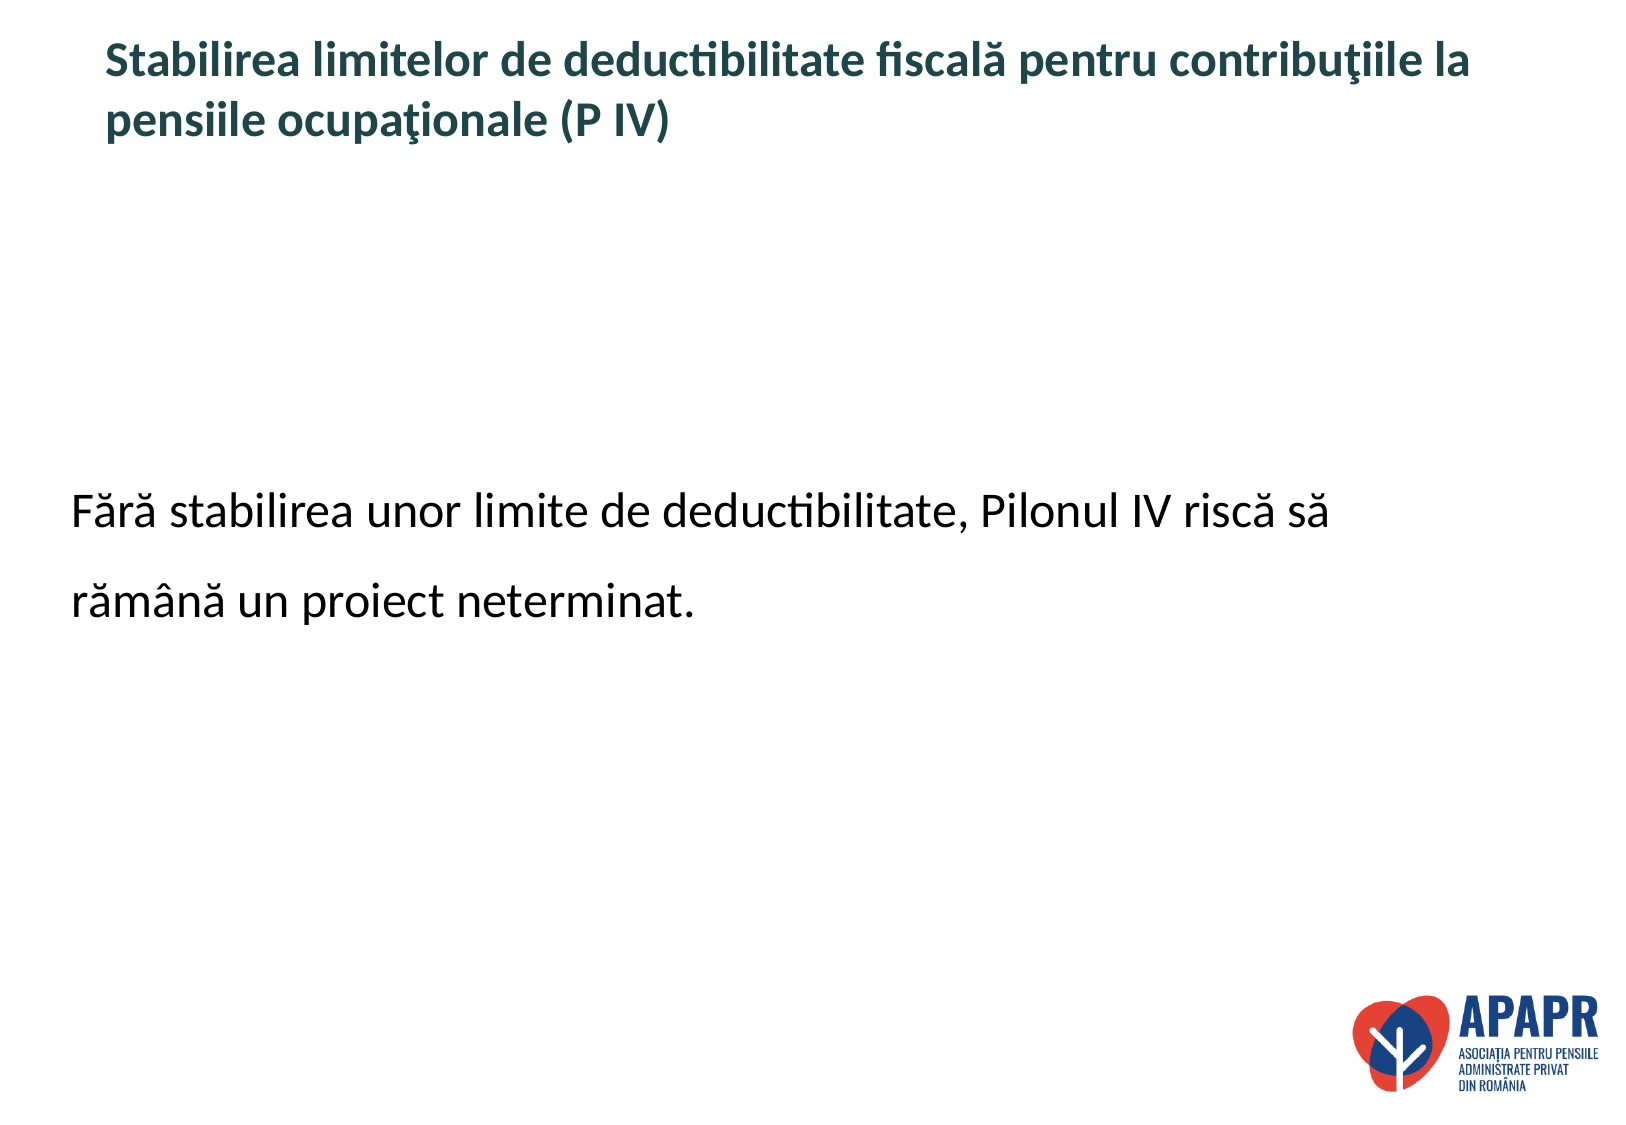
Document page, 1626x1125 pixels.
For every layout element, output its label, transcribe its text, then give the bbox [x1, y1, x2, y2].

picture [1274, 900, 1626, 1125]
title Stabilirea limitelor de deductibilitate fiscală pentru contribuţiile la pensiile ocupaţionale (P IV) [91, 19, 1535, 188]
text_box Fără stabilirea unor limite de deductibilitate, Pilonul IV riscă să rămână un proiect neterminat. [56, 375, 1501, 700]
